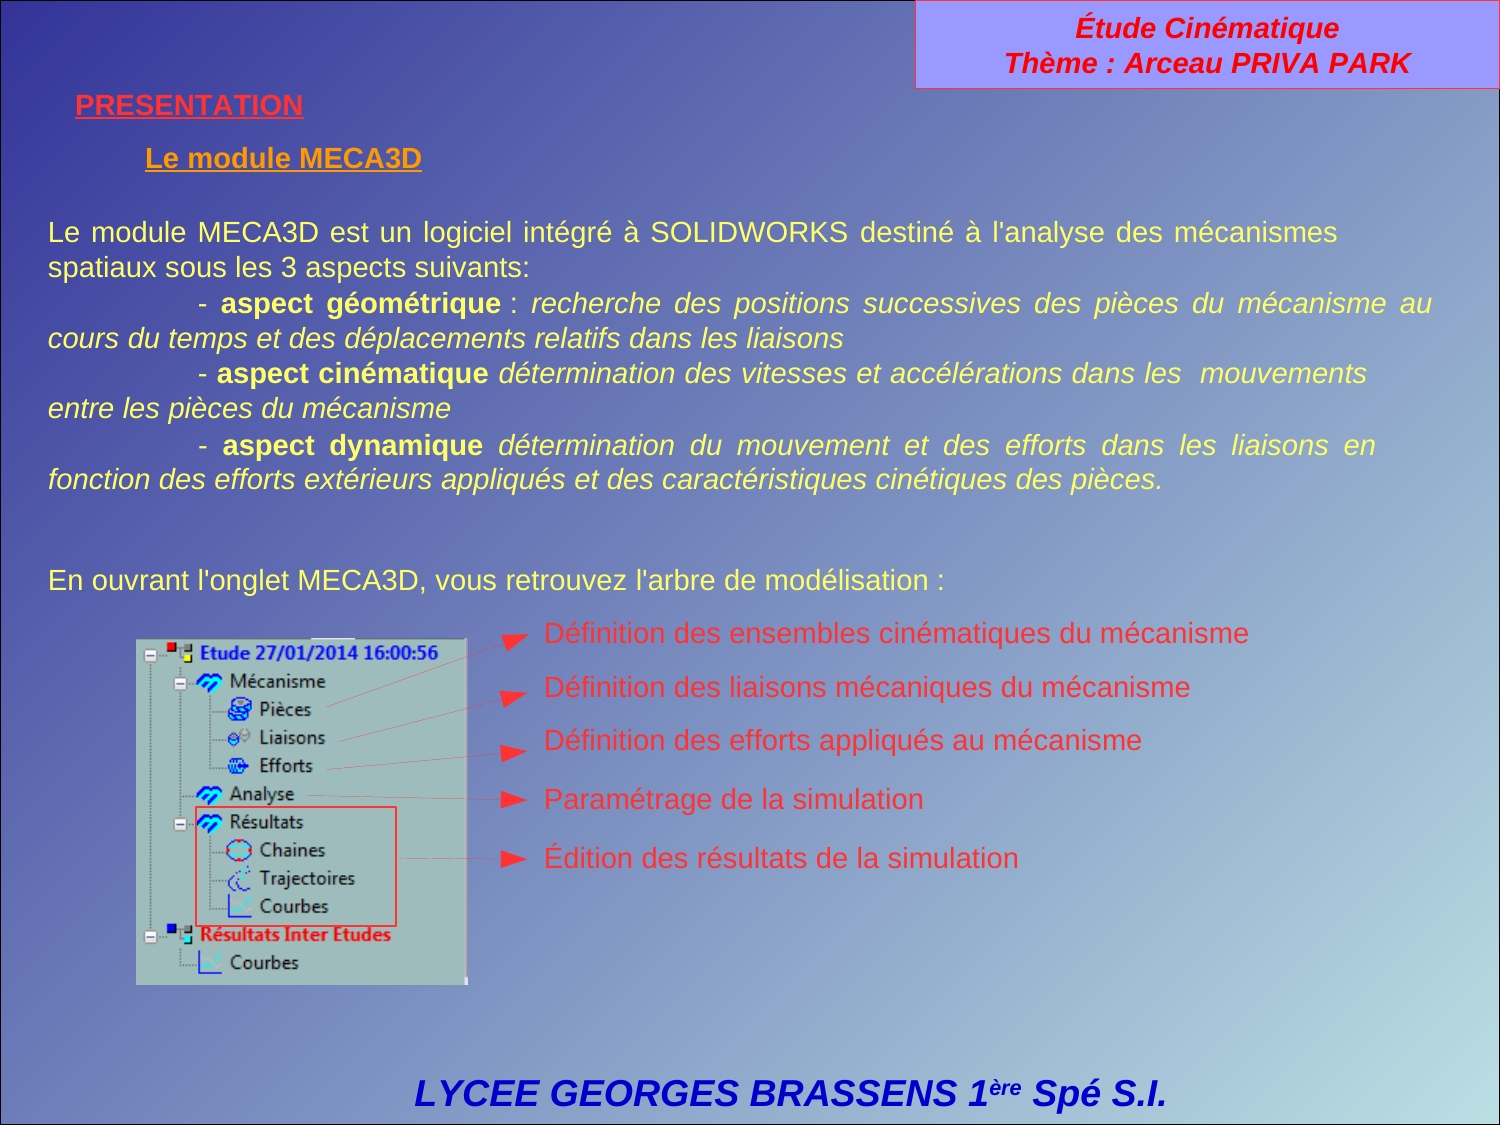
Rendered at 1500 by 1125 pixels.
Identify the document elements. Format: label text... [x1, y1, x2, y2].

text_box En ouvrant l'onglet MECA3D, vous retrouvez l'arbre de modélisation : [33, 553, 1449, 605]
text_box Le module MECA3D [130, 131, 438, 182]
picture [136, 638, 468, 986]
text_box Définition des liaisons mécaniques du mécanisme [529, 660, 1479, 711]
text_box - aspect cinématique détermination des vitesses et accélérations dans les mouvements entre les pièces du mécanisme [33, 347, 1384, 418]
text_box Le module MECA3D est un logiciel intégré à SOLIDWORKS destiné à l'analyse des mécanismes spatiaux sous les 3 aspects suivants: [33, 205, 1354, 276]
text_box Édition des résultats de la simulation [529, 831, 1479, 883]
text_box - aspect géométrique : recherche des positions successives des pièces du mécanisme au cours du temps et des déplacements relatifs dans les liaisons [33, 276, 1449, 362]
text_box - aspect dynamique détermination du mouvement et des efforts dans les liaisons en fonction des efforts extérieurs appliqués et des caractéristiques cinétiques des pièces. [33, 418, 1393, 504]
text_box Définition des ensembles cinématiques du mécanisme [529, 606, 1479, 658]
text_box PRESENTATION [60, 78, 319, 129]
text_box Paramétrage de la simulation [529, 772, 1479, 823]
text_box Définition des efforts appliqués au mécanisme [529, 713, 1479, 764]
